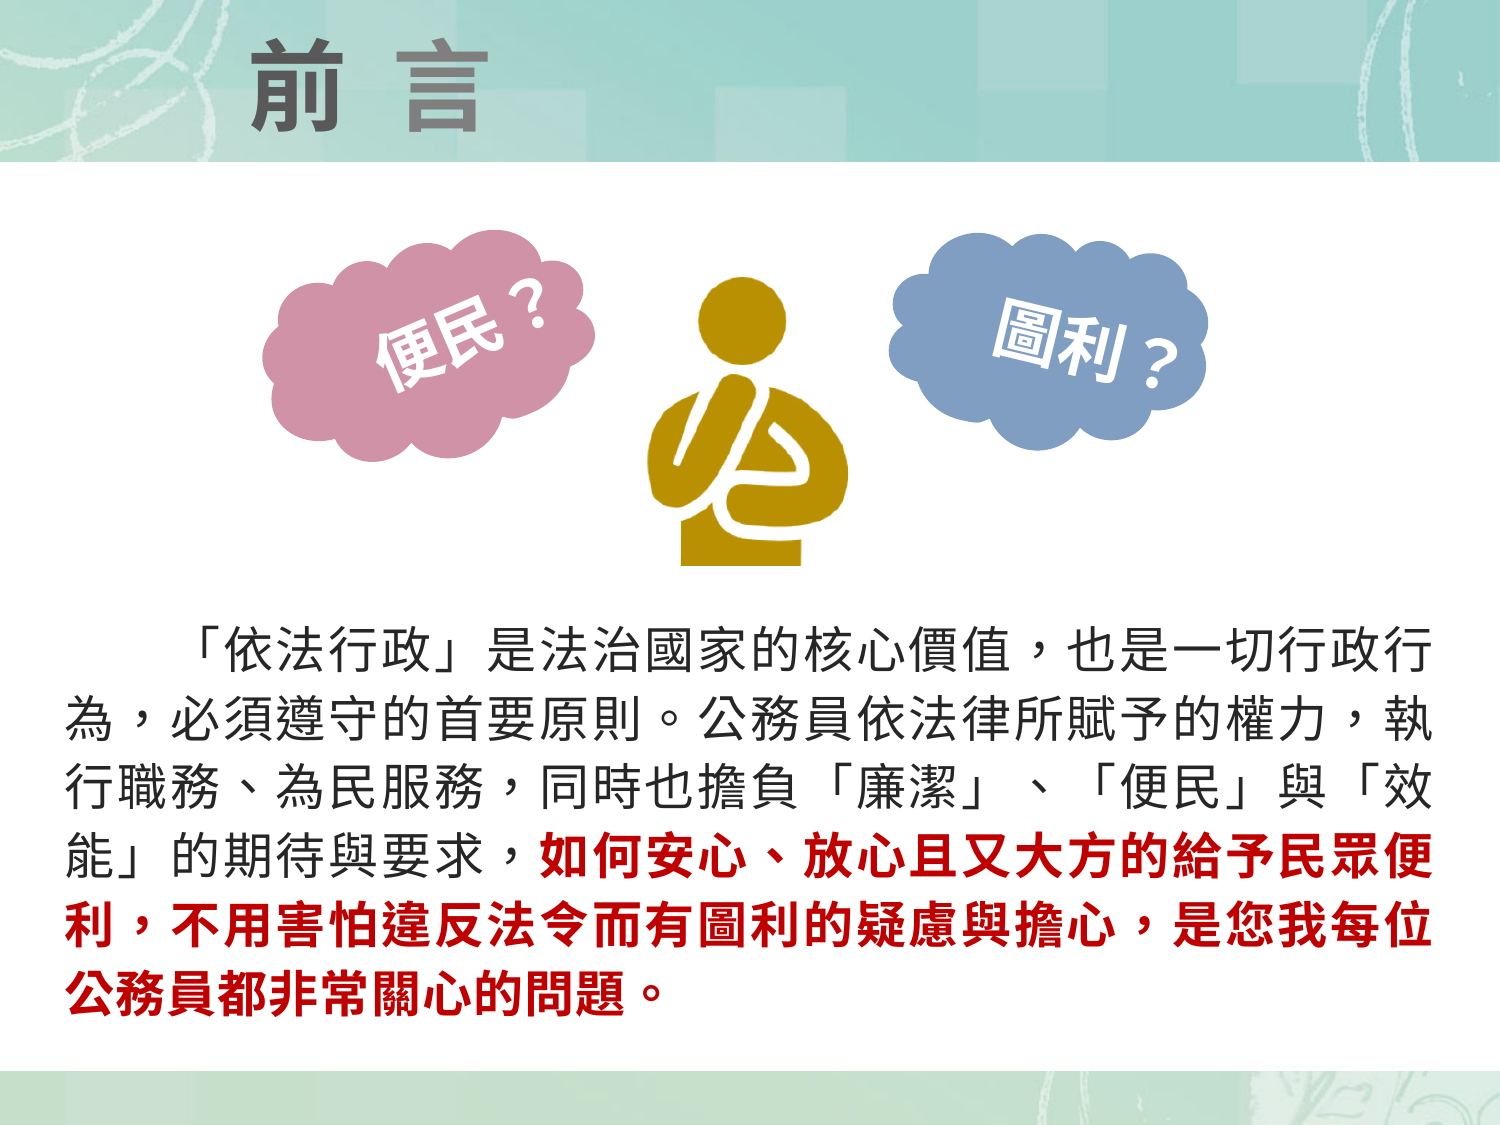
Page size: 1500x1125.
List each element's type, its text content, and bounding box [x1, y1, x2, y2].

text_box 便民？ [262, 229, 595, 462]
text_box 前 言 [232, 15, 515, 153]
text_box 「依法行政」是法治國家的核心價值，也是一切行政行為，必須遵守的首要原則。公務員依法律所賦予的權力，執行職務、為民服務，同時也擔負「廉潔」、「便民」與「效能」的期待與要求，如何安心、放心且又大方的給予民眾便利，不用害怕違反法令而有圖利的疑慮與擔心，是您我每位公務員都非常關心的問題。 [49, 602, 1451, 1034]
picture [572, 243, 877, 566]
text_box 圖利？ [888, 232, 1209, 451]
text_box [0, 162, 1500, 1071]
